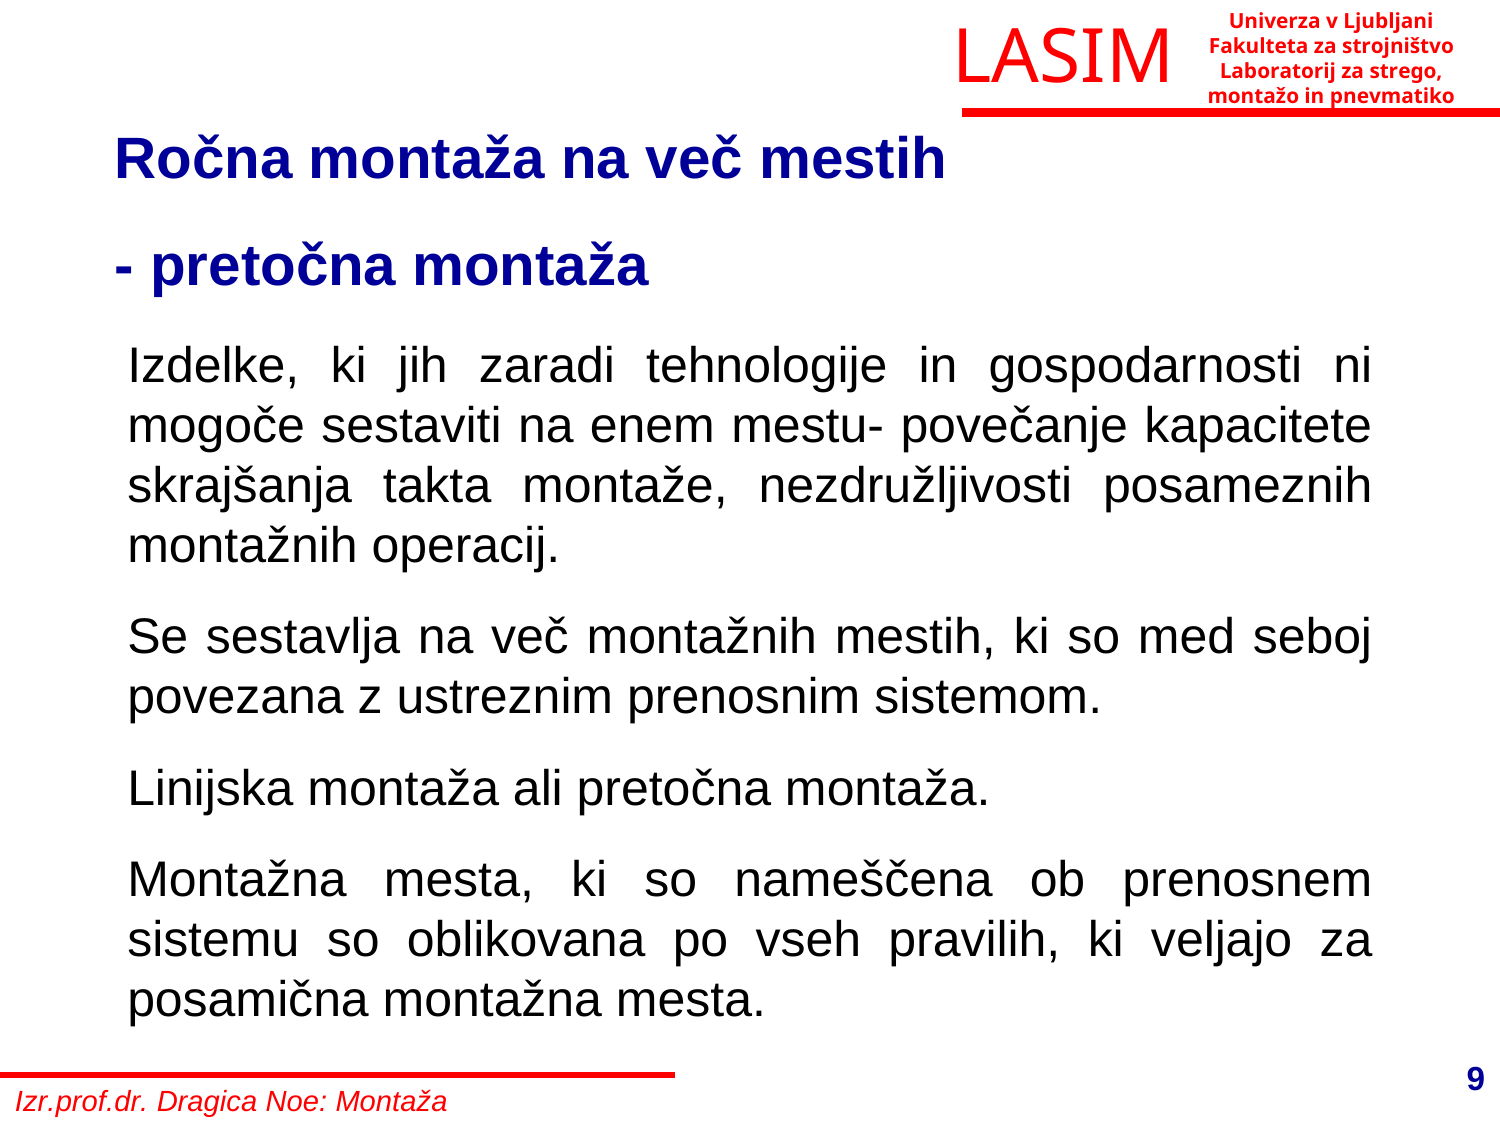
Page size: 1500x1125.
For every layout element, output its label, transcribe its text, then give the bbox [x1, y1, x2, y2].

text_box Ročna montaža na več mestih - pretočna montaža [99, 112, 1388, 305]
text_box Izdelke, ki jih zaradi tehnologije in gospodarnosti ni mogoče sestaviti na enem mestu- povečanje kapacitete skrajšanja takta montaže, nezdružljivosti posameznih montažnih operacij. Se sestavlja na več montažnih mestih, ki so med seboj povezana z ustreznim prenosnim sistemom. Linijska montaža ali pretočna montaža. Montažna mesta, ki so nameščena ob prenosnem sistemu so oblikovana po vseh pravilih, ki veljajo za posamična montažna mesta. [112, 324, 1388, 1035]
